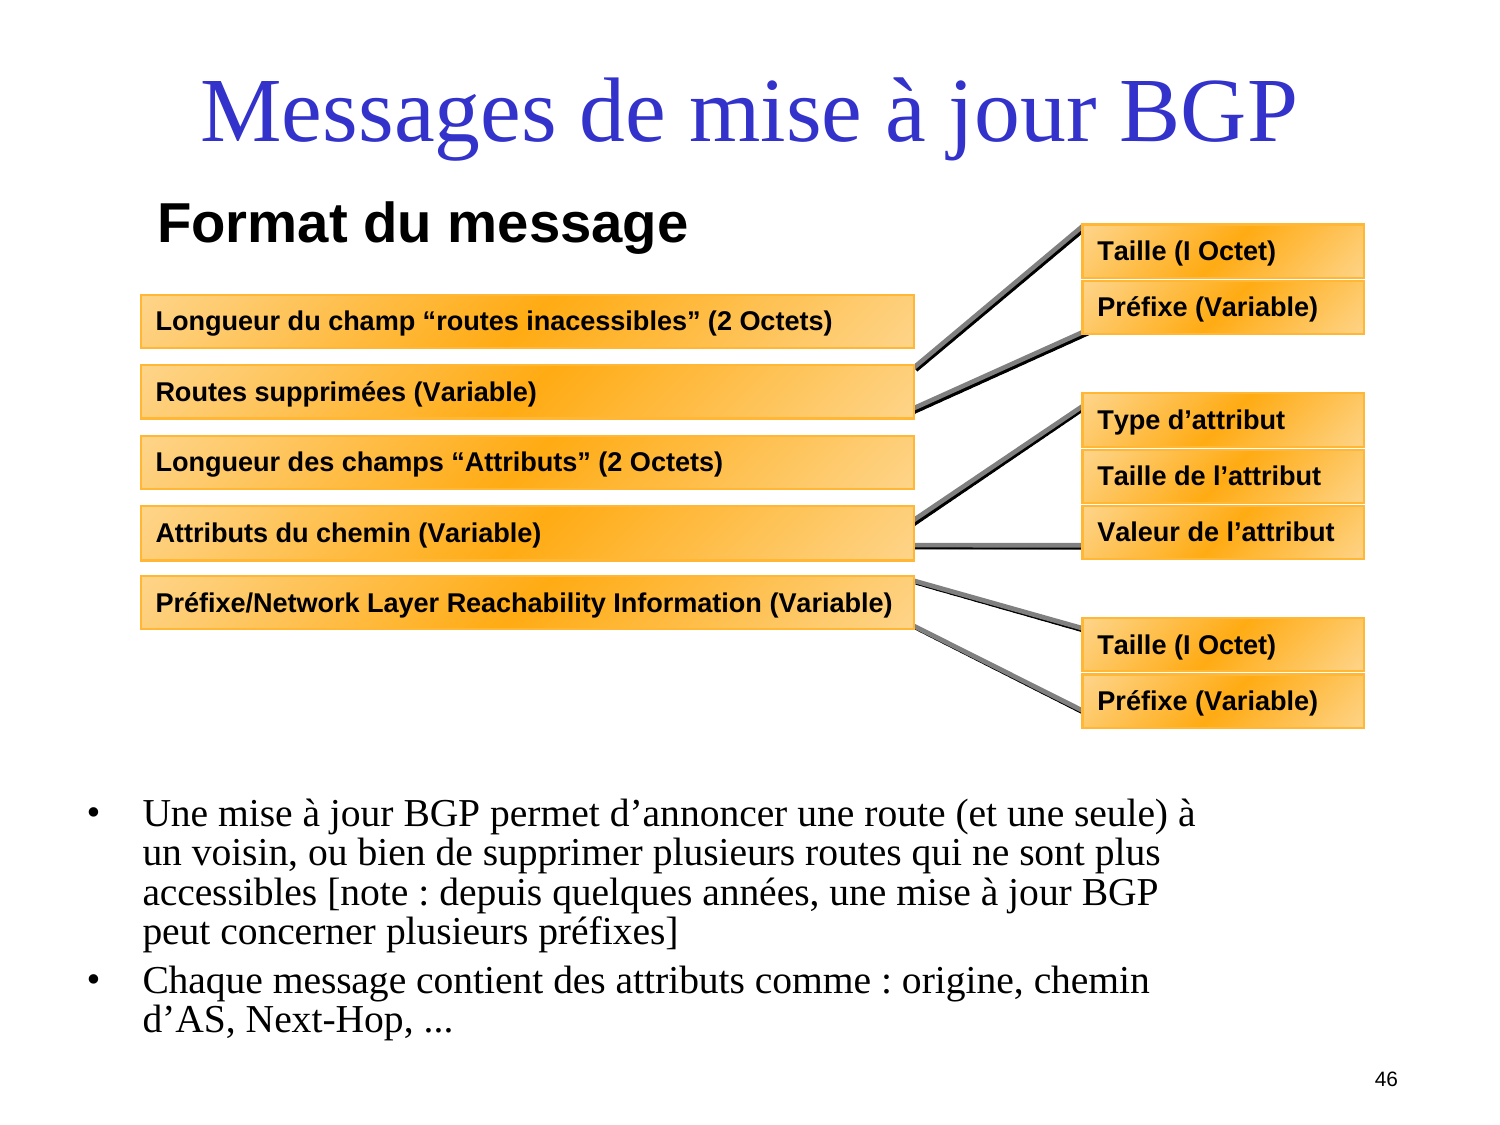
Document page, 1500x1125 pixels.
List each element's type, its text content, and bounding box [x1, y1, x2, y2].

text_box Routes supprimées (Variable) [140, 365, 914, 419]
text_box Préfixe/Network Layer Reachability Information (Variable) [140, 576, 914, 630]
text_box Une mise à jour BGP permet d’annoncer une route (et une seule) à un voisin, ou bien de supprimer plusieurs routes qui ne sont plus accessibles [note : depuis quelques années, une mise à jour BGP peut concerner plusieurs préfixes] Chaque message contient des attributs comme : origine, chemin d’AS, Next-Hop, ... [71, 787, 1236, 1049]
text_box Longueur des champs “Attributs” (2 Octets) [140, 435, 914, 489]
text_box Préfixe (Variable) [1082, 674, 1364, 728]
text_box Taille de l’attribut [1082, 449, 1364, 503]
text_box Longueur du champ “routes inacessibles” (2 Octets) [140, 294, 914, 349]
title Messages de mise à jour BGP [112, 37, 1388, 183]
text_box Taille (I Octet) [1082, 224, 1364, 278]
text_box Attributs du chemin (Variable) [140, 505, 914, 561]
text_box Type d’attribut [1082, 393, 1364, 447]
text_box Format du message [140, 183, 928, 263]
text_box Taille (I Octet) [1082, 618, 1364, 672]
text_box Valeur de l’attribut [1082, 505, 1364, 560]
text_box Préfixe (Variable) [1082, 280, 1364, 335]
